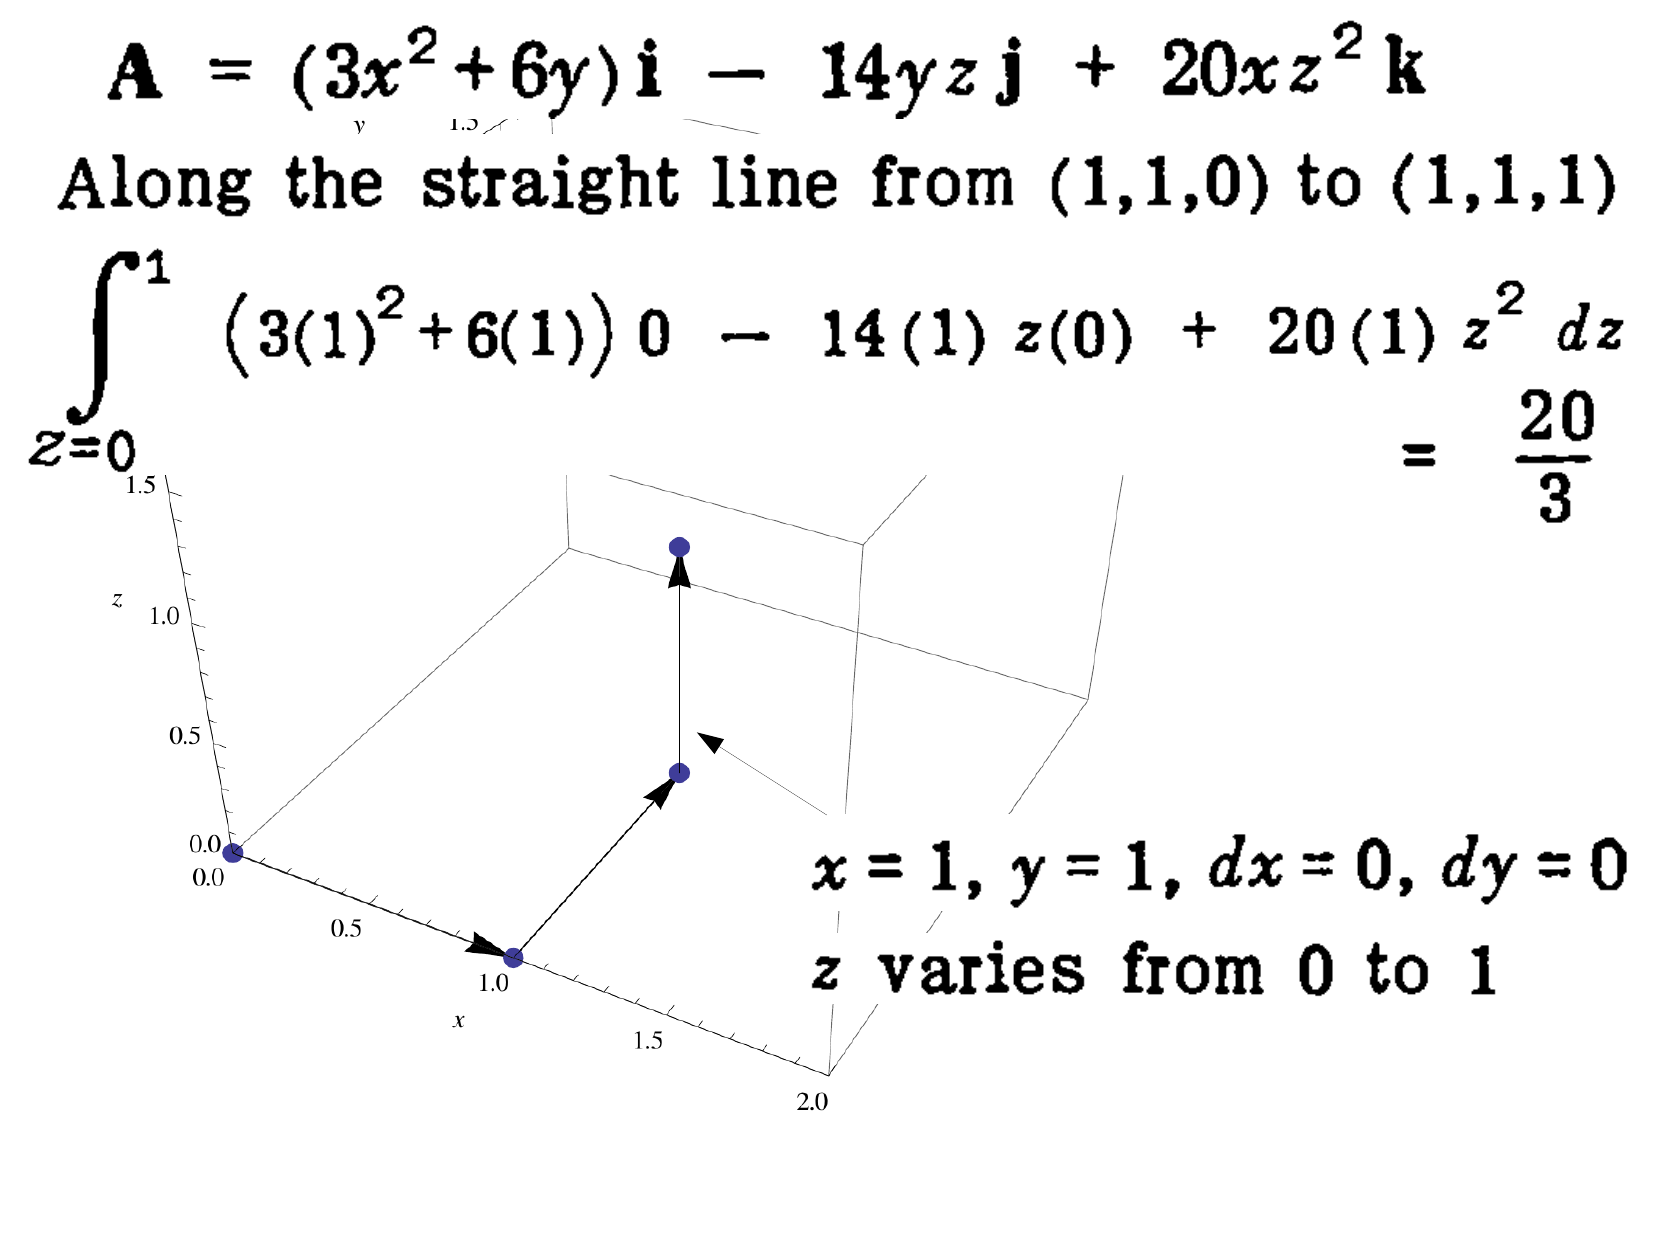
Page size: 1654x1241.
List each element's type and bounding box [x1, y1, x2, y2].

picture [0, 18, 1654, 1123]
